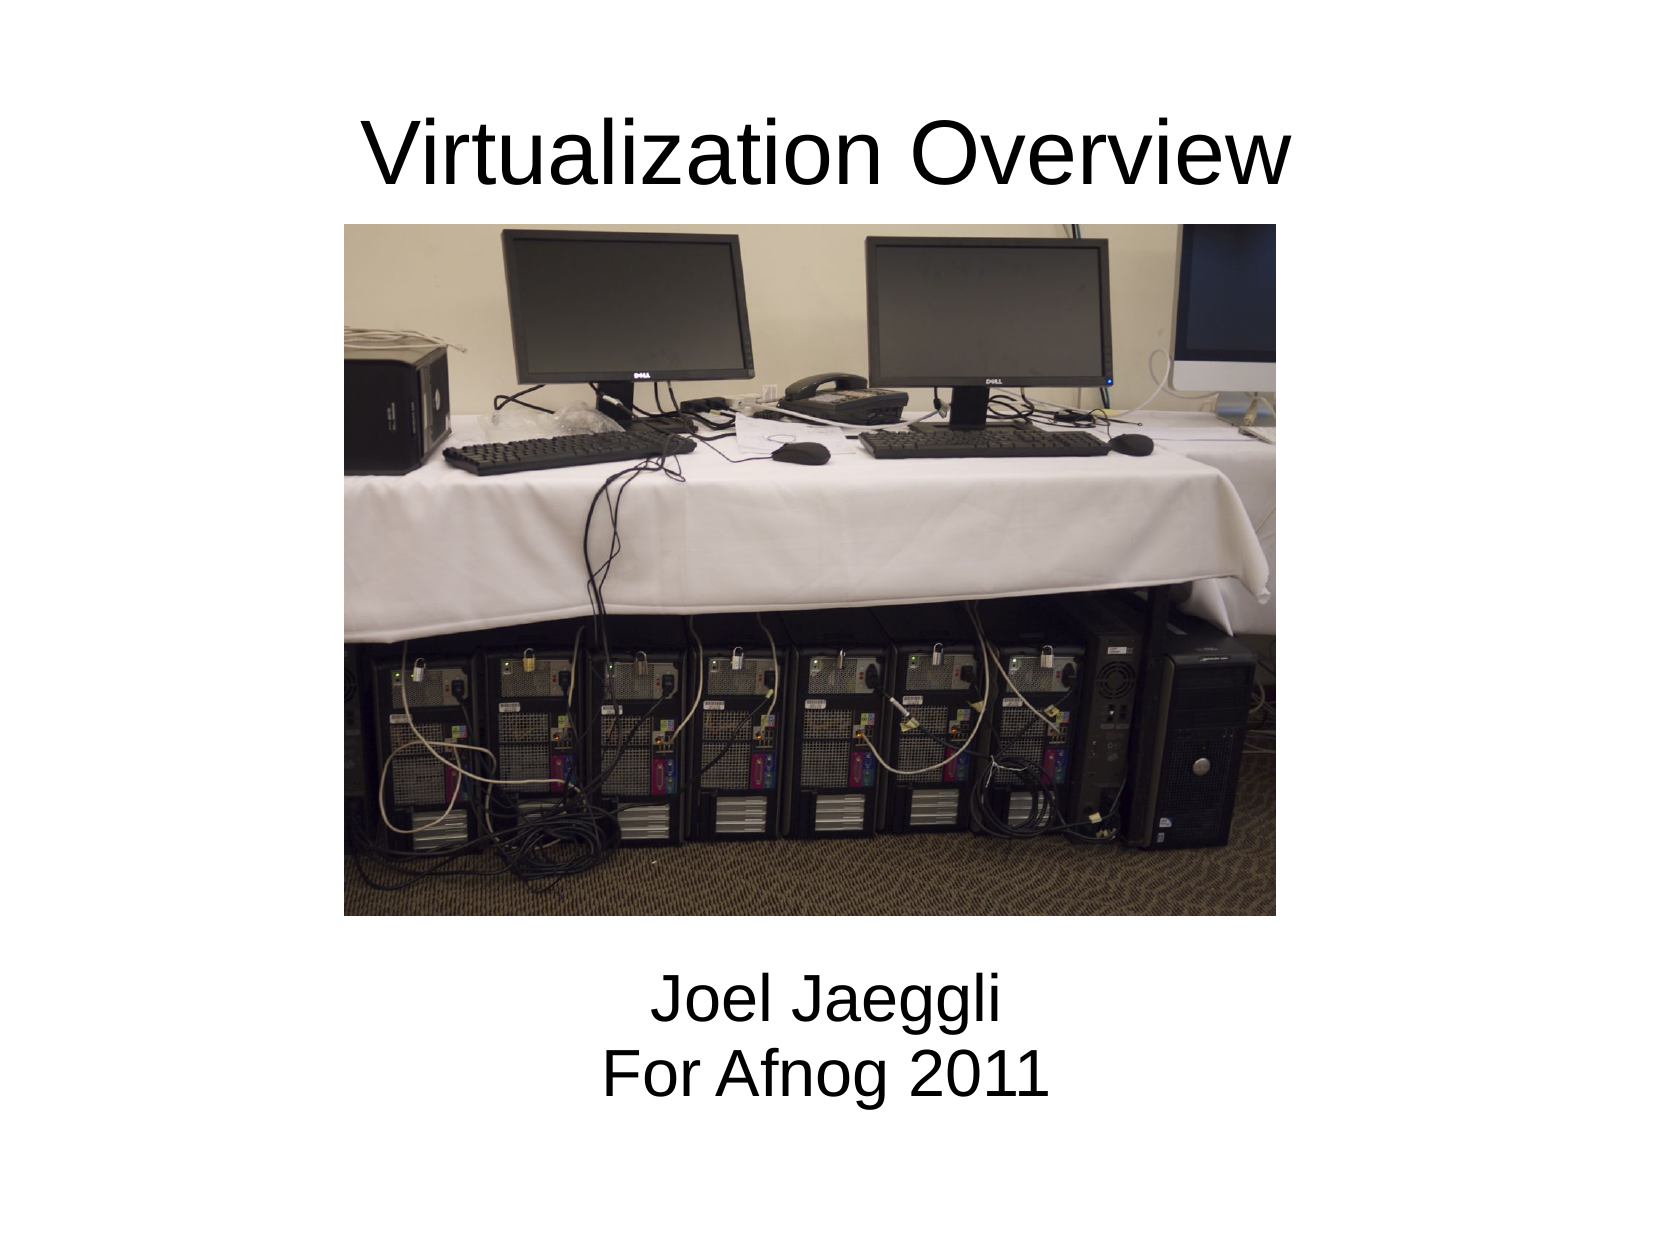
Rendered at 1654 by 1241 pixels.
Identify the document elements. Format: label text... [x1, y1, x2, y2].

title Virtualization Overview [82, 49, 1571, 257]
subtitle Joel Jaeggli For Afnog 2011 [82, 289, 1571, 1110]
picture [344, 224, 1276, 916]
